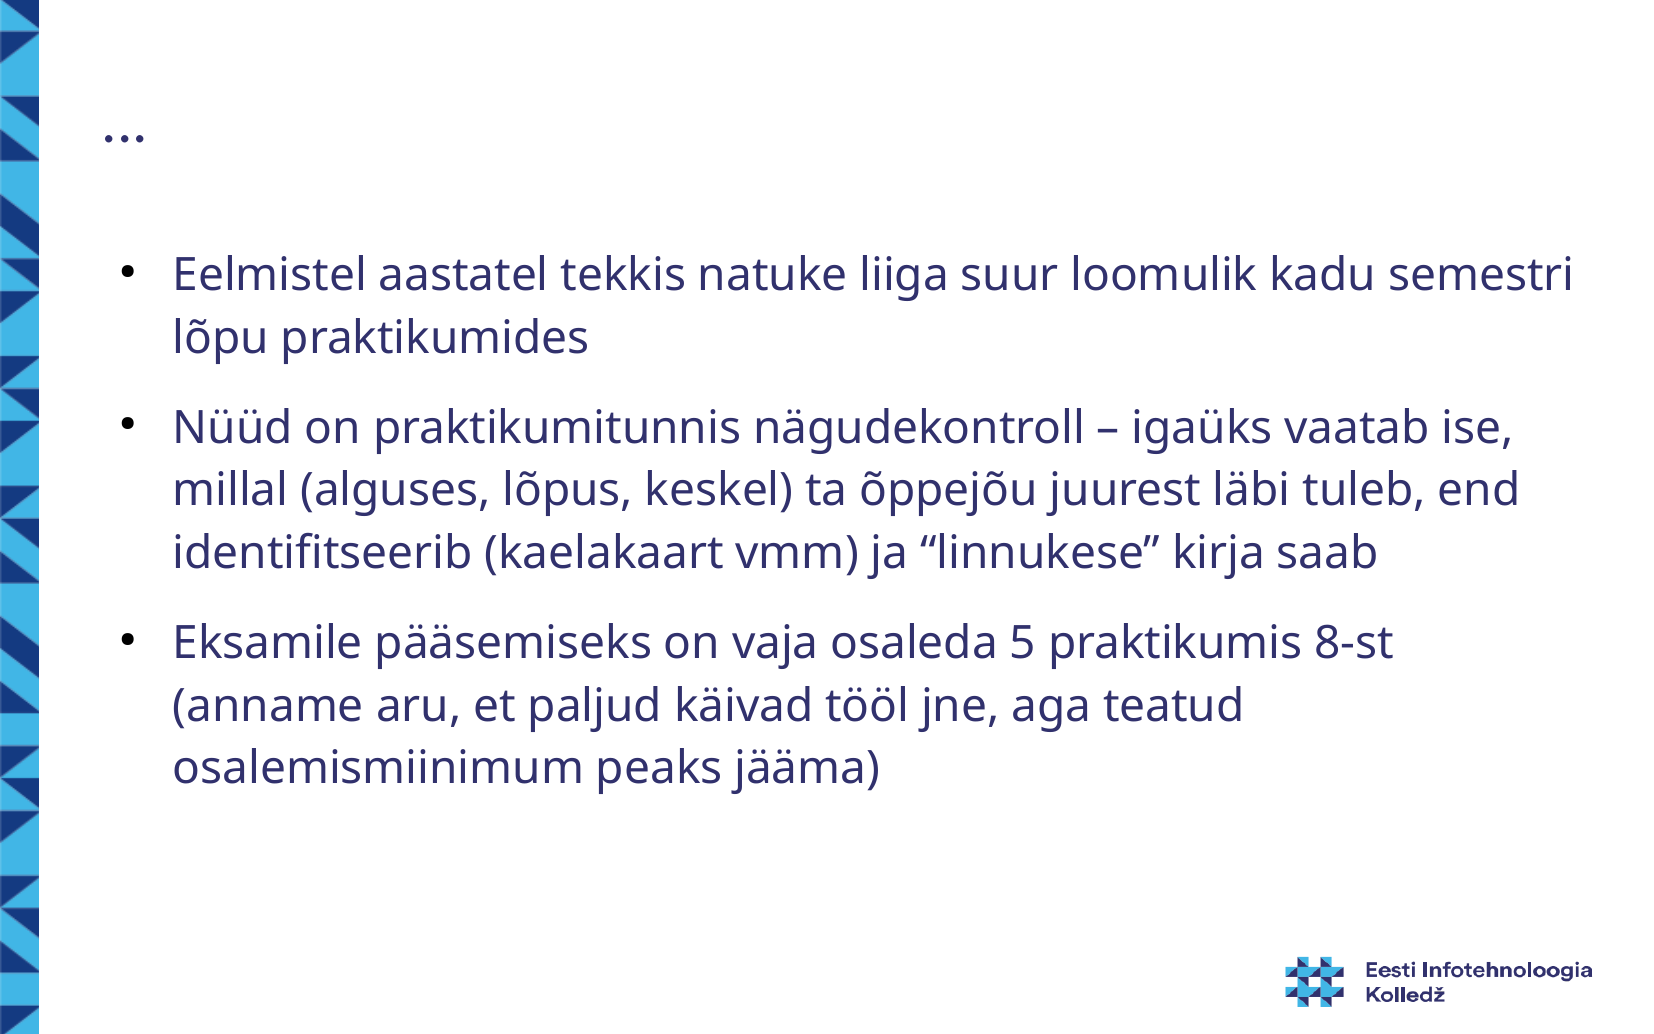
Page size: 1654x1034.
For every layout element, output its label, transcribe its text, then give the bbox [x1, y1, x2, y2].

list Eelmistel aastatel tekkis natuke liiga suur loomulik kadu semestri lõpu praktikumides Nüüd on praktikumitunnis nägudekontroll – igaüks vaatab ise, millal (alguses, lõpus, keskel) ta õppejõu juurest läbi tuleb, end identifitseerib (kaelakaart vmm) ja “linnukese” kirja saab Eksamile pääsemiseks on vaja osaleda 5 praktikumis 8-st (anname aru, et paljud käivad tööl jne, aga teatud osalemismiinimum peaks jääma) [101, 241, 1591, 924]
title ... [101, 41, 1224, 214]
